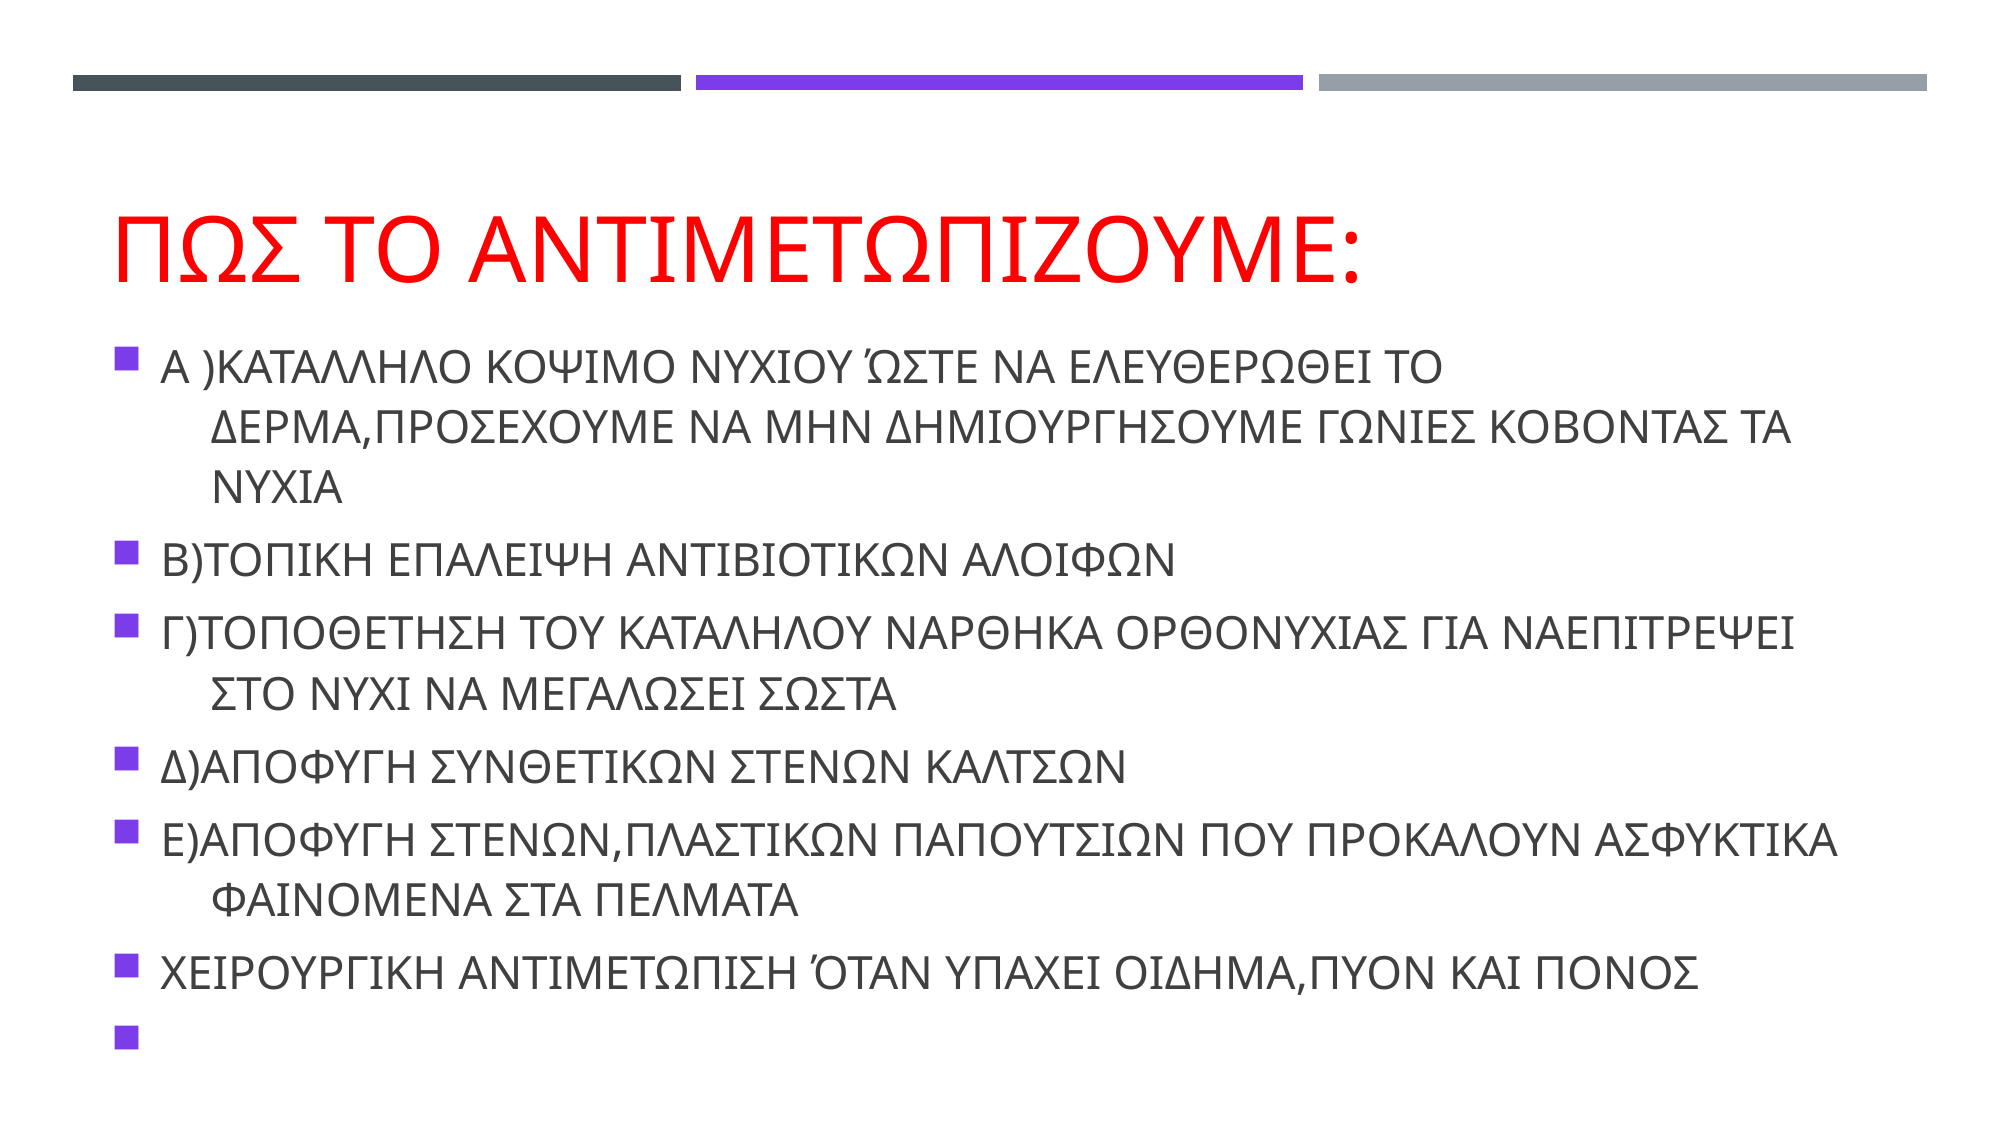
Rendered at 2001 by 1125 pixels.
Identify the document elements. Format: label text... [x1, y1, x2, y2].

list Α )ΚΑΤΑΛΛΗΛΟ ΚΟΨΙΜΟ ΝΥΧΙΟΥ ΏΣΤΕ ΝΑ ΕΛΕΥΘΕΡΩΘΕΙ ΤΟ ΔΕΡΜΑ,ΠΡΟΣΕΧΟΥΜΕ ΝΑ ΜΗΝ ΔΗΜΙΟΥΡΓΗΣΟΥΜΕ ΓΩΝΙΕΣ ΚΟΒΟΝΤΑΣ ΤΑ ΝΥΧΙΑ Β)ΤΟΠΙΚΗ ΕΠΑΛΕΙΨΗ ΑΝΤΙΒΙΟΤΙΚΩΝ ΑΛΟΙΦΩΝ Γ)ΤΟΠΟΘΕΤΗΣΗ ΤΟΥ ΚΑΤΑΛΗΛΟΥ ΝΑΡΘΗΚΑ ΟΡΘΟΝΥΧΙΑΣ ΓΙΑ ΝΑΕΠΙΤΡΕΨΕΙ ΣΤΟ ΝΥΧΙ ΝΑ ΜΕΓΑΛΩΣΕΙ ΣΩΣΤΑ Δ)ΑΠΟΦΥΓΗ ΣΥΝΘΕΤΙΚΩΝ ΣΤΕΝΩΝ ΚΑΛΤΣΩΝ Ε)ΑΠΟΦΥΓΗ ΣΤΕΝΩΝ,ΠΛΑΣΤΙΚΩΝ ΠΑΠΟΥΤΣΙΩΝ ΠΟΥ ΠΡΟΚΑΛΟΥΝ ΑΣΦΥΚΤΙΚΑ ΦΑΙΝΟΜΕΝΑ ΣΤΑ ΠΕΛΜΑΤΑ ΧΕΙΡΟΥΡΓΙΚΗ ΑΝΤΙΜΕΤΩΠΙΣΗ ΌΤΑΝ ΥΠΑΧΕΙ ΟΙΔΗΜΑ,ΠΥΟΝ ΚΑΙ ΠΟΝΟΣ [95, 310, 1905, 1094]
title ΠΩΣ ΤΟ ΑΝΤΙΜΕΤΩΠΙΖΟΥΜΕ: [95, 115, 1905, 310]
